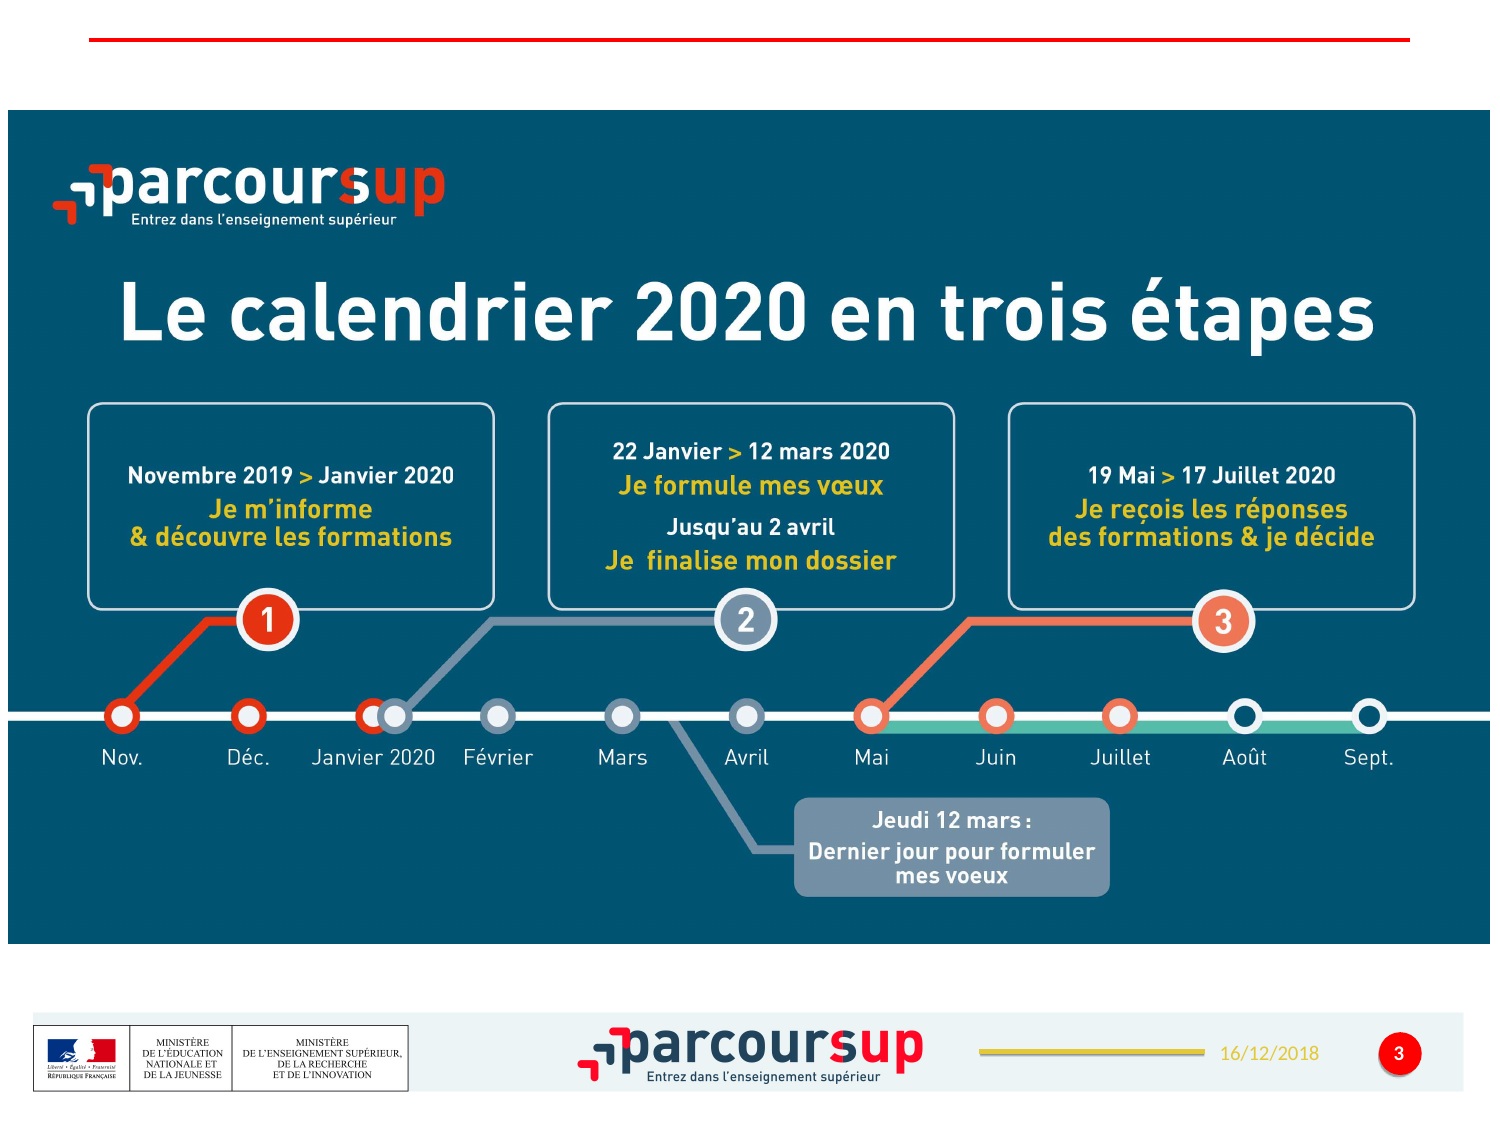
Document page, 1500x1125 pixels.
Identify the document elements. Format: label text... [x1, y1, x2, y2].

picture [0, 0, 1499, 1124]
slide_number <numéro> [1368, 1031, 1430, 1074]
